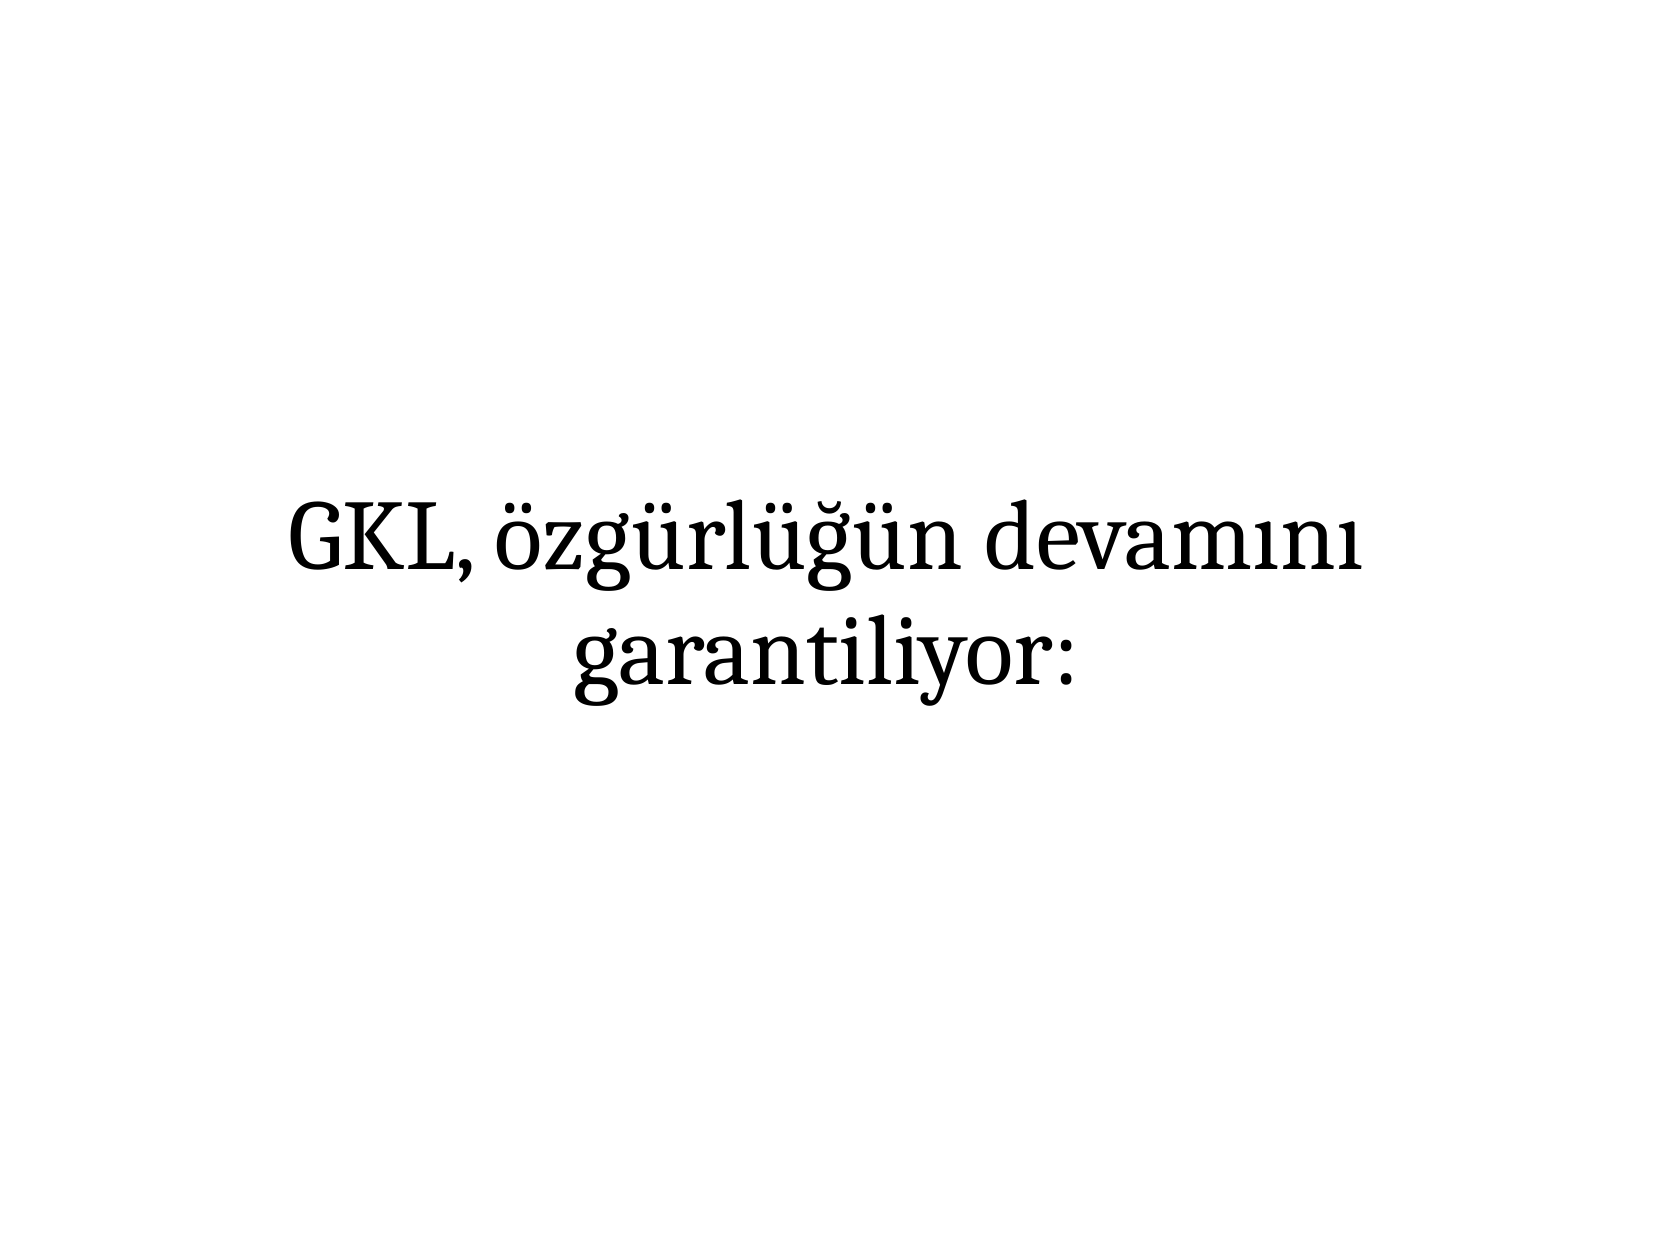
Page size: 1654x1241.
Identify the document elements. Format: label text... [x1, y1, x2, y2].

title GKL, özgürlüğün devamını garantiliyor: [82, 281, 1571, 908]
